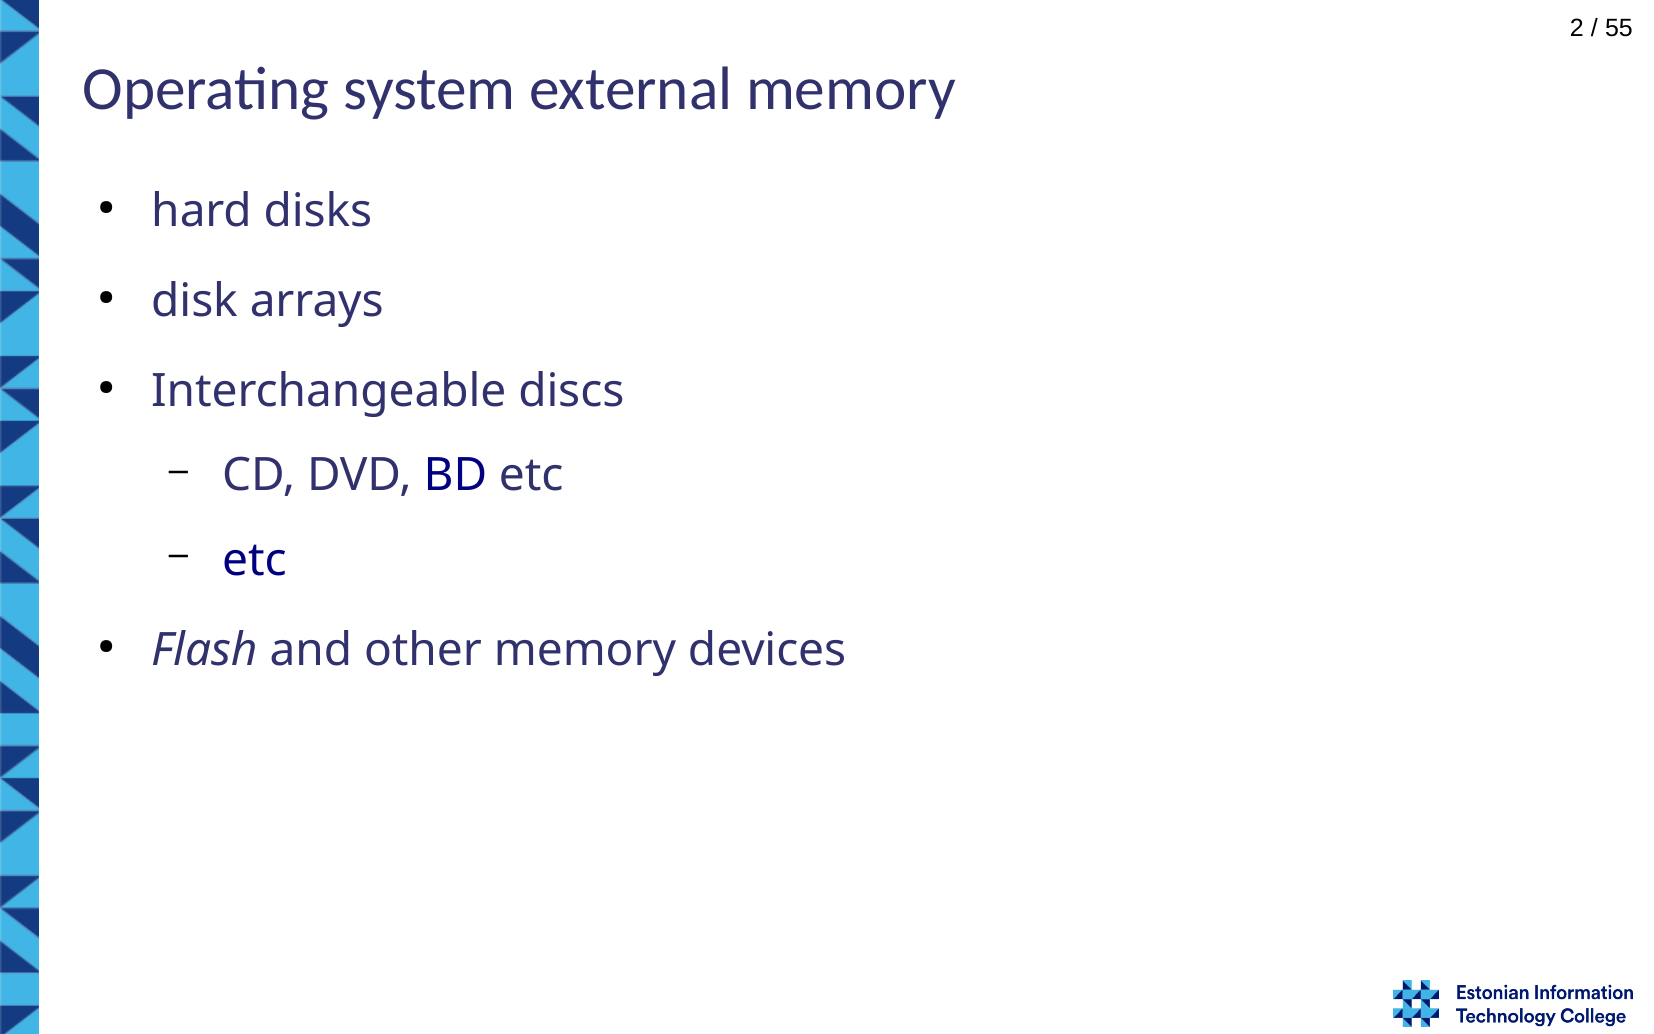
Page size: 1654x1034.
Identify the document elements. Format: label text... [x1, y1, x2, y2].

list hard disks disk arrays Interchangeable discs CD, DVD, BD etc etc Flash and other memory devices [80, 177, 1536, 777]
title Operating system external memory [82, 41, 1571, 148]
picture [1393, 980, 1633, 1027]
